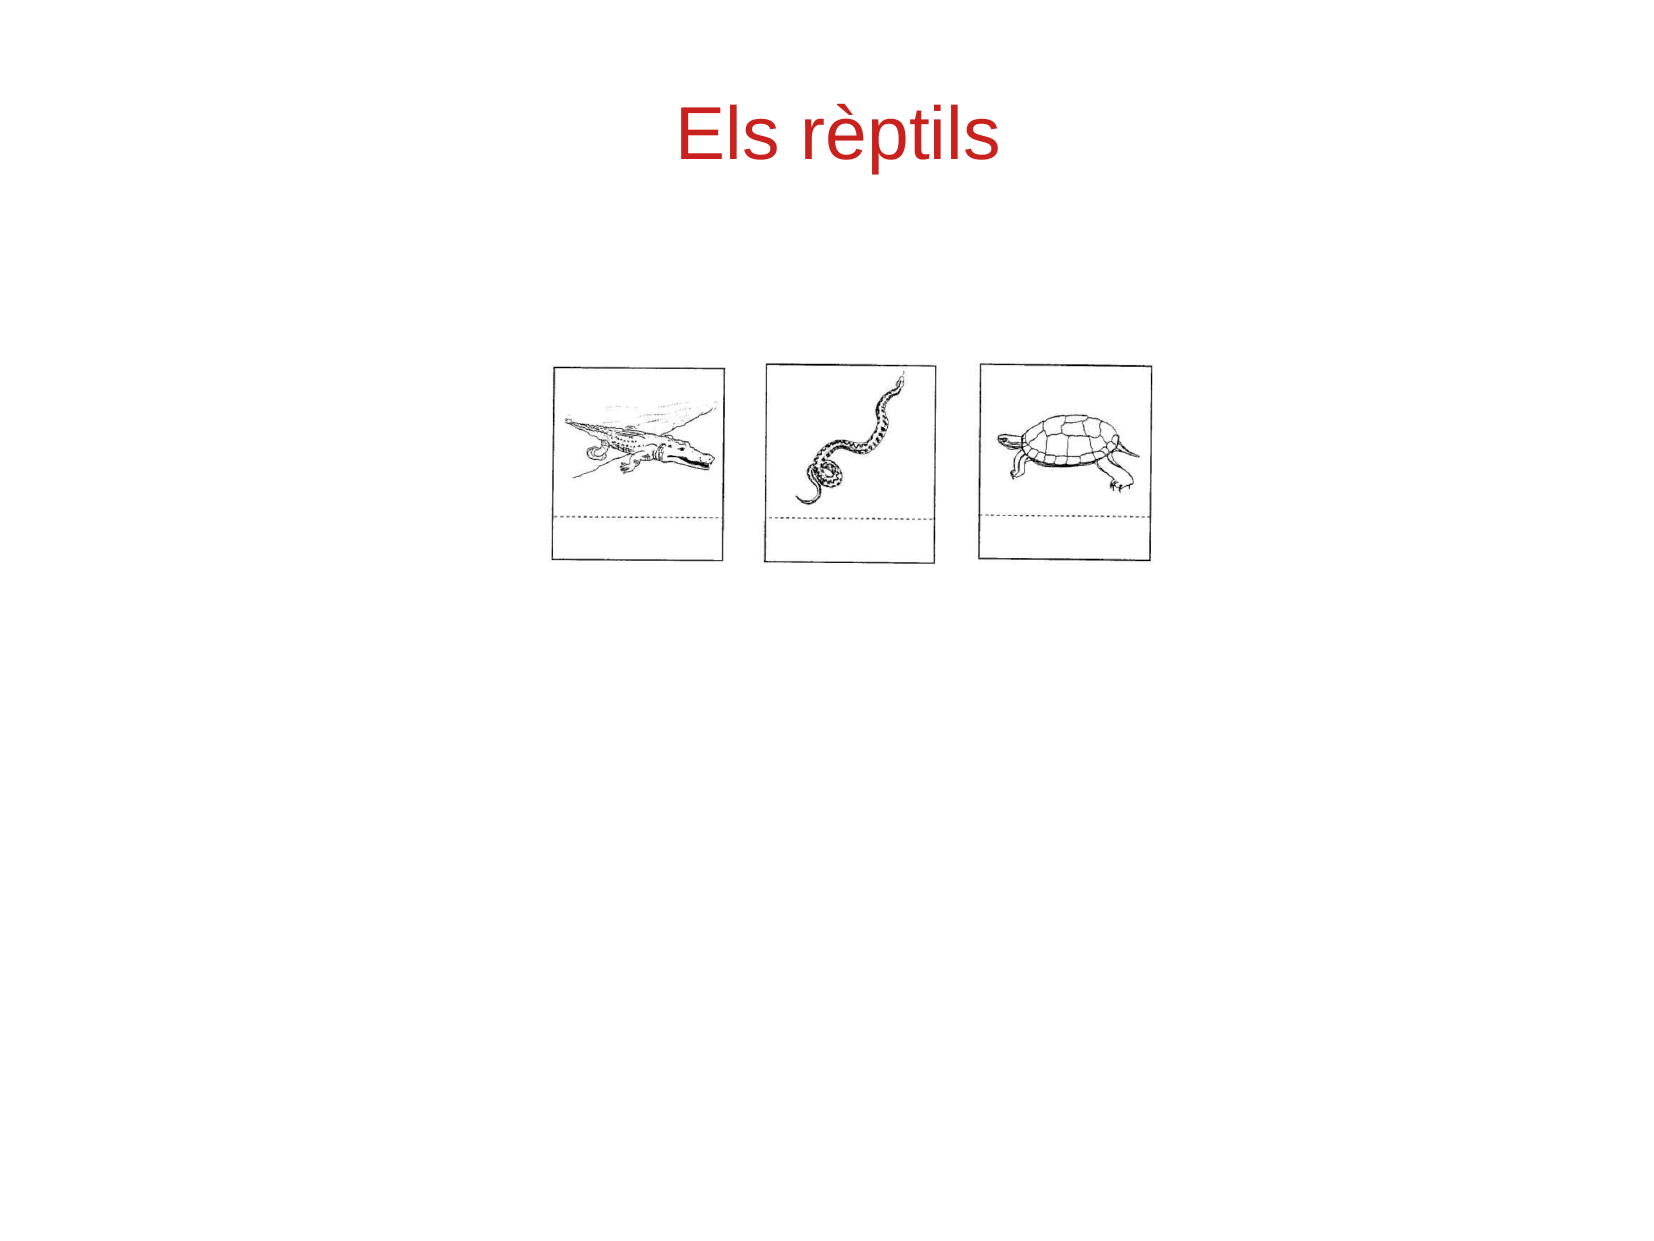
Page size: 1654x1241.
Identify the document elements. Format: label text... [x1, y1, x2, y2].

picture [541, 354, 733, 571]
text_box Els rèptils [389, 58, 1288, 201]
picture [755, 354, 947, 571]
picture [966, 354, 1158, 571]
